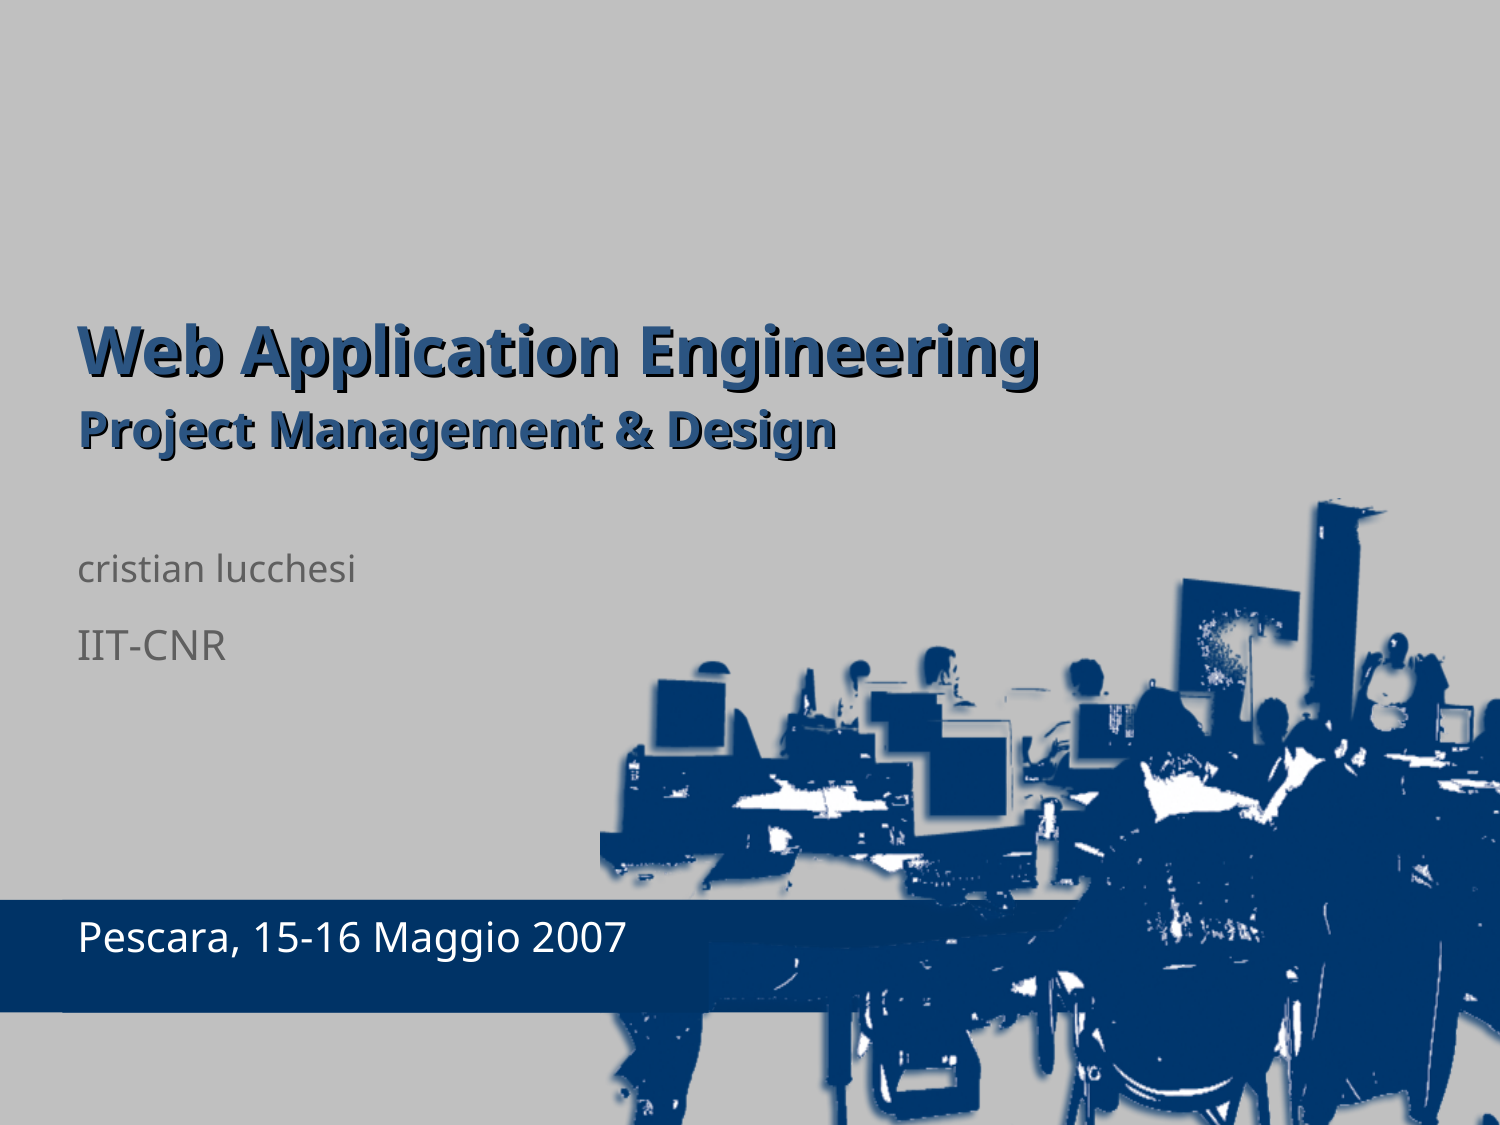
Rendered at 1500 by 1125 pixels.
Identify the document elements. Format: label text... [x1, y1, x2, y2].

title Web Application Engineering Project Management & Design cristian lucchesi IIT-CNR [62, 312, 1270, 663]
subtitle Pescara, 15-16 Maggio 2007 [62, 899, 709, 1013]
picture [600, 498, 1500, 1125]
